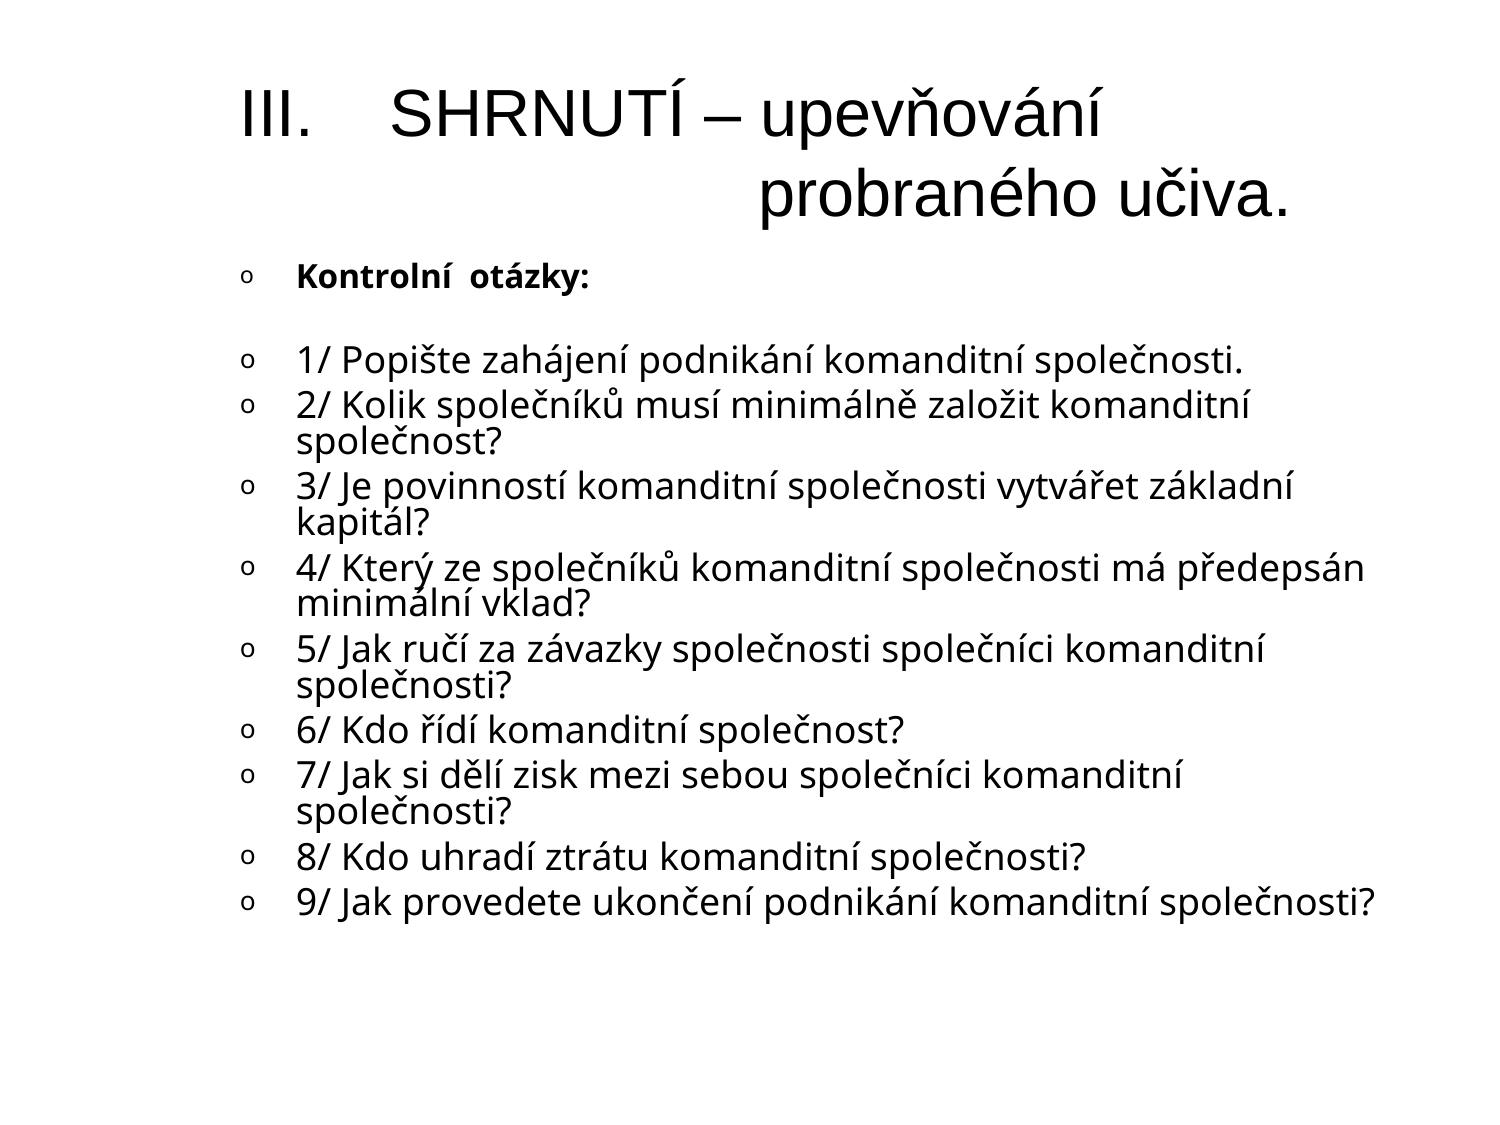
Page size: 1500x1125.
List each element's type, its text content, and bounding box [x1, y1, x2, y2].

list Kontrolní otázky: 1/ Popište zahájení podnikání komanditní společnosti. 2/ Kolik společníků musí minimálně založit komanditní společnost? 3/ Je povinností komanditní společnosti vytvářet základní kapitál? 4/ Který ze společníků komanditní společnosti má předepsán minimální vklad? 5/ Jak ručí za závazky společnosti společníci komanditní společnosti? 6/ Kdo řídí komanditní společnost? 7/ Jak si dělí zisk mezi sebou společníci komanditní společnosti? 8/ Kdo uhradí ztrátu komanditní společnosti? 9/ Jak provedete ukončení podnikání komanditní společnosti? [224, 255, 1425, 975]
title SHRNUTÍ – upevňování probraného učiva. [224, 49, 1425, 237]
